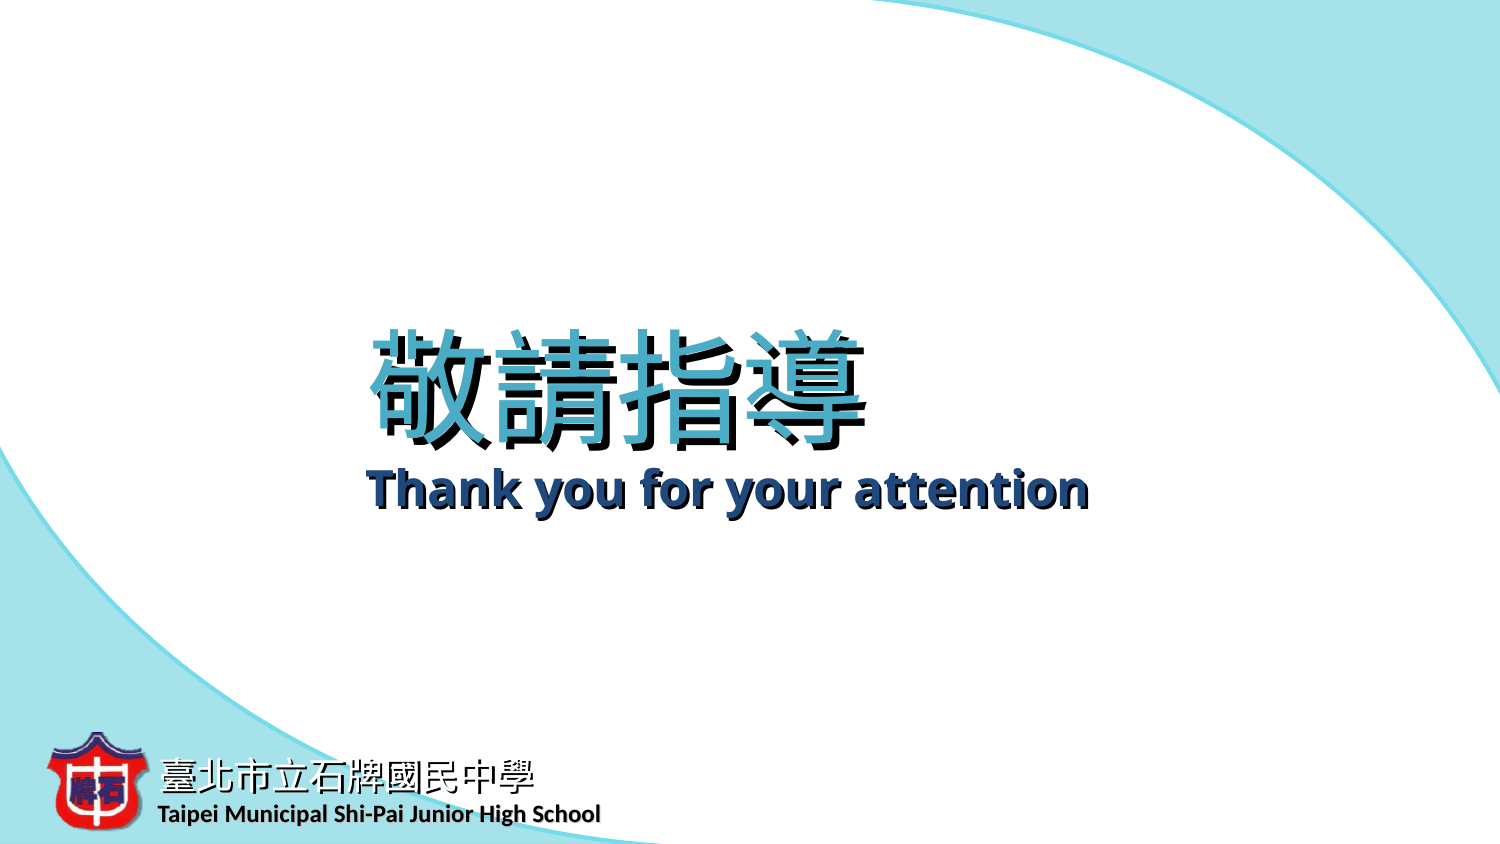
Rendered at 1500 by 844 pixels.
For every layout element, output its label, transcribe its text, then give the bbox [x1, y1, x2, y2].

text_box 臺北市立石牌國民中學 [148, 747, 545, 792]
text_box Taipei Municipal Shi-Pai Junior High School [147, 792, 614, 834]
text_box 敬請指導 [354, 303, 1114, 451]
text_box Thank you for your attention [354, 451, 1126, 524]
picture [46, 732, 147, 838]
